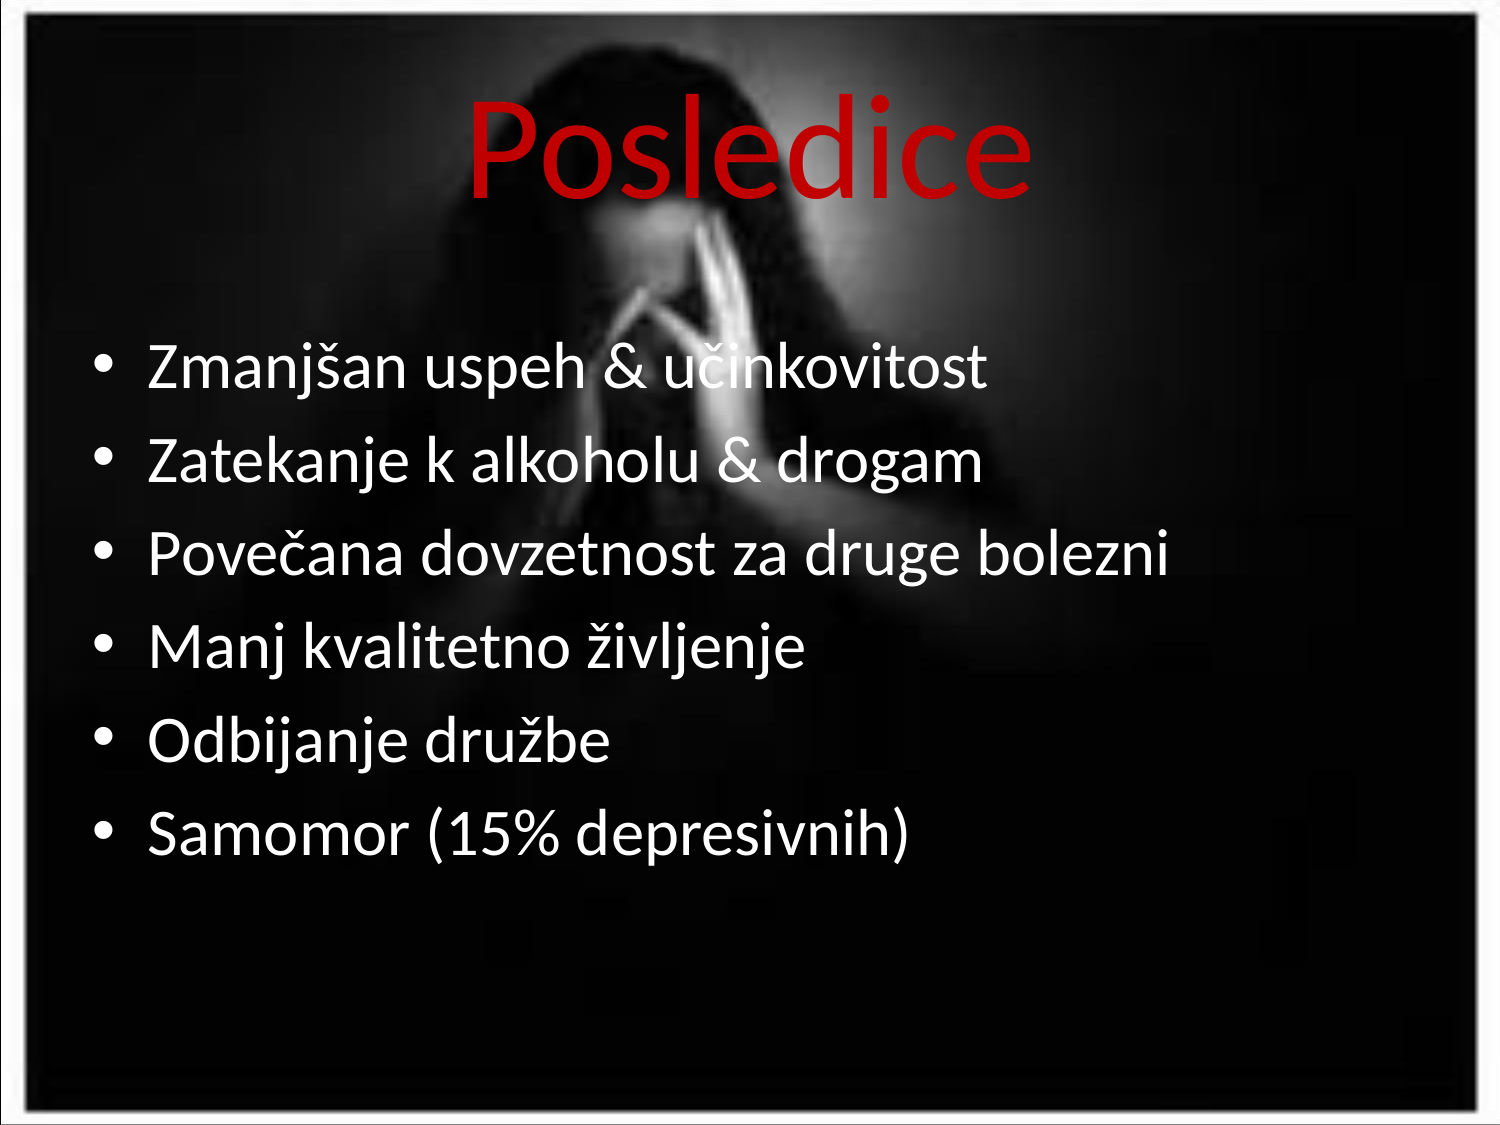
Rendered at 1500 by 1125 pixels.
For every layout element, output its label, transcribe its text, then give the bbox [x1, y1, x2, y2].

title Posledice [75, 45, 1425, 233]
picture [0, 0, 1500, 1125]
list Zmanjšan uspeh & učinkovitost Zatekanje k alkoholu & drogam Povečana dovzetnost za druge bolezni Manj kvalitetno življenje Odbijanje družbe Samomor (15% depresivnih) [76, 314, 1427, 1057]
